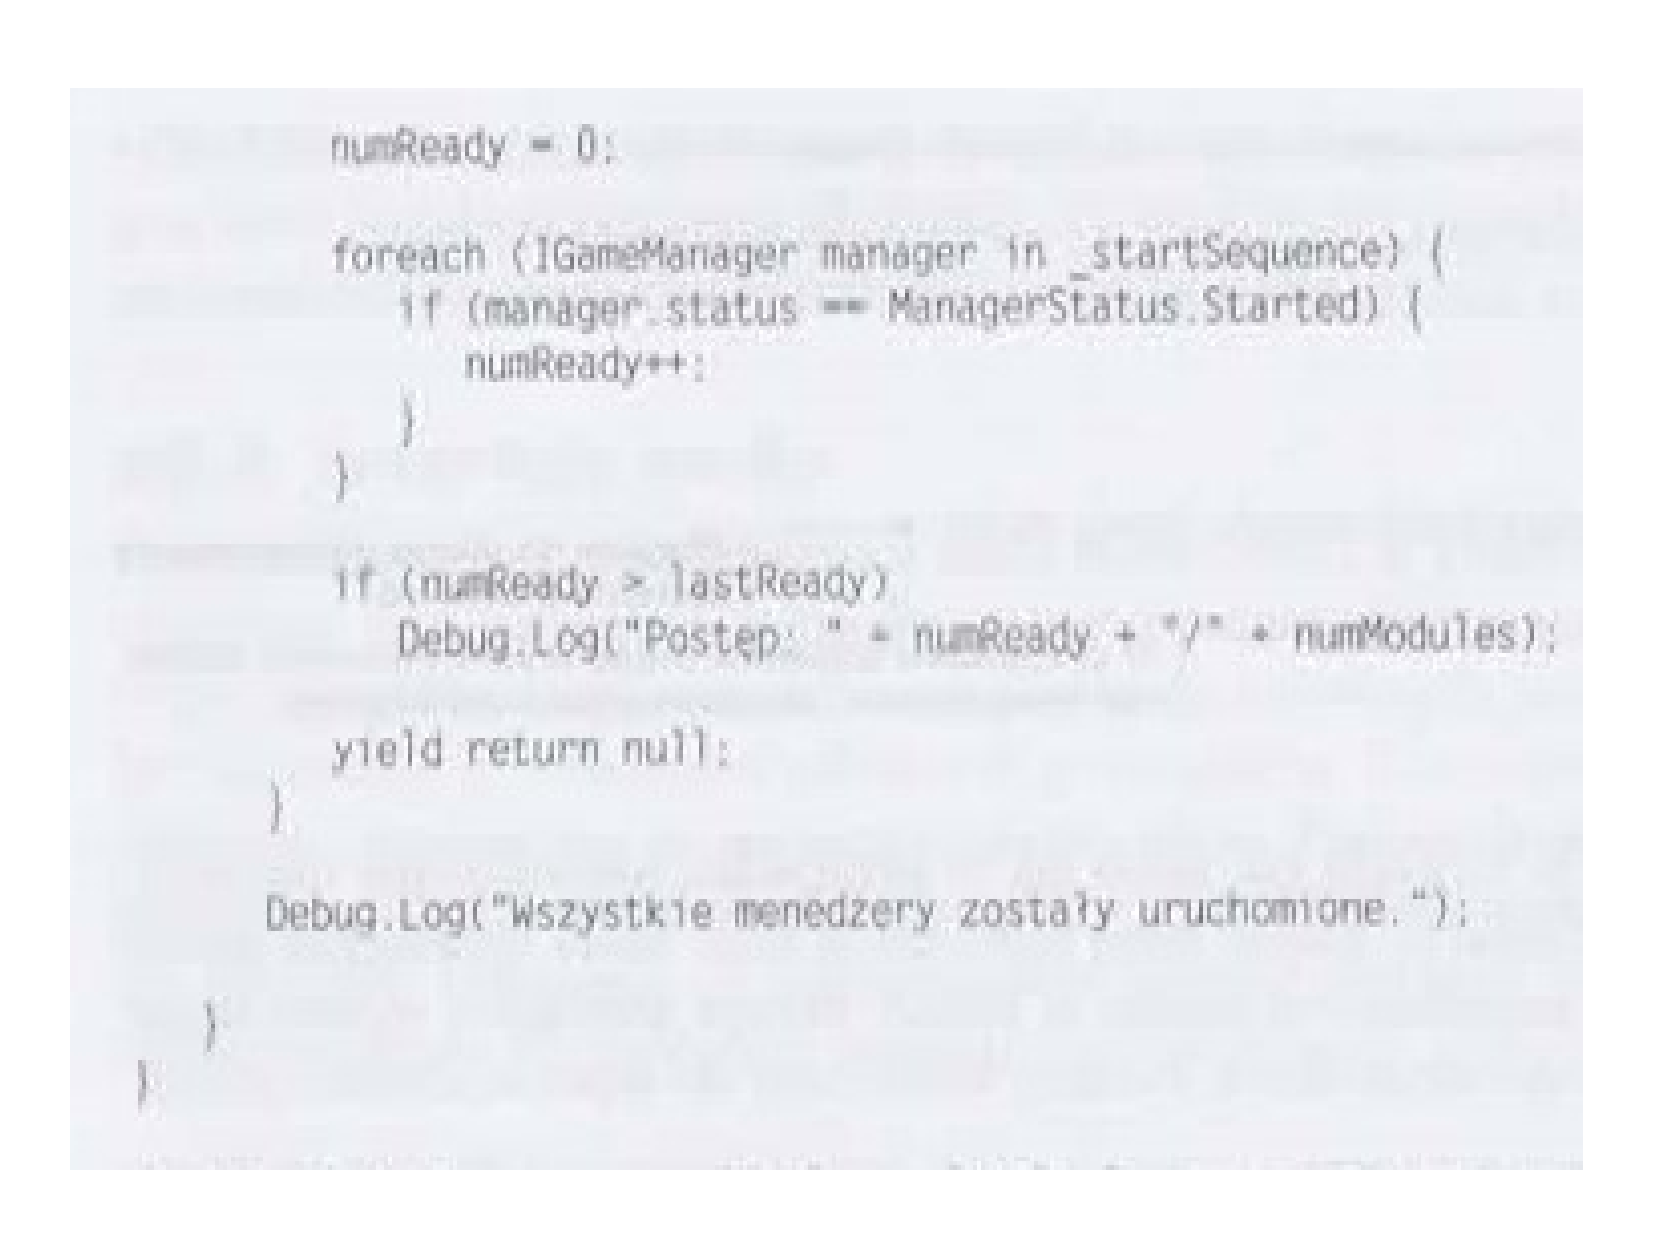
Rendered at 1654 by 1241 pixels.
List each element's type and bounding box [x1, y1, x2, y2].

picture [70, 88, 1583, 1170]
